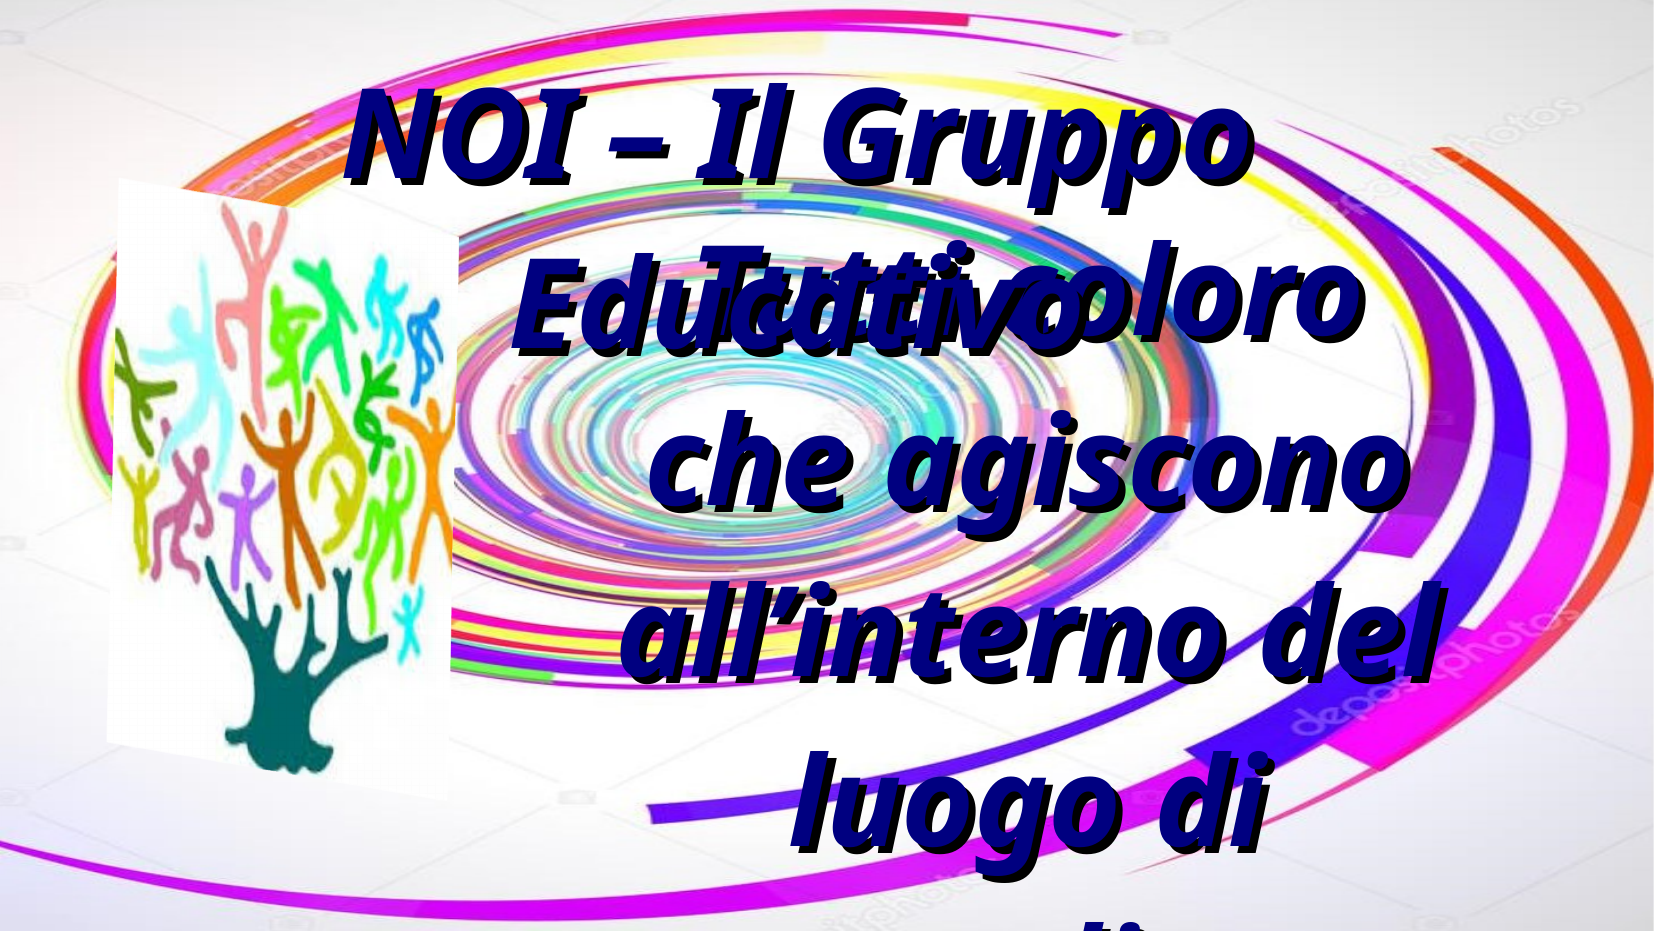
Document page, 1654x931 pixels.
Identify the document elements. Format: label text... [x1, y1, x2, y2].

picture [0, 0, 1654, 931]
text_box Tutti coloro che agiscono all’interno del luogo di apprendimento, sia da docenti che da discenti [566, 194, 1489, 868]
text_box NOI – Il Gruppo Educativo [177, 37, 1418, 178]
